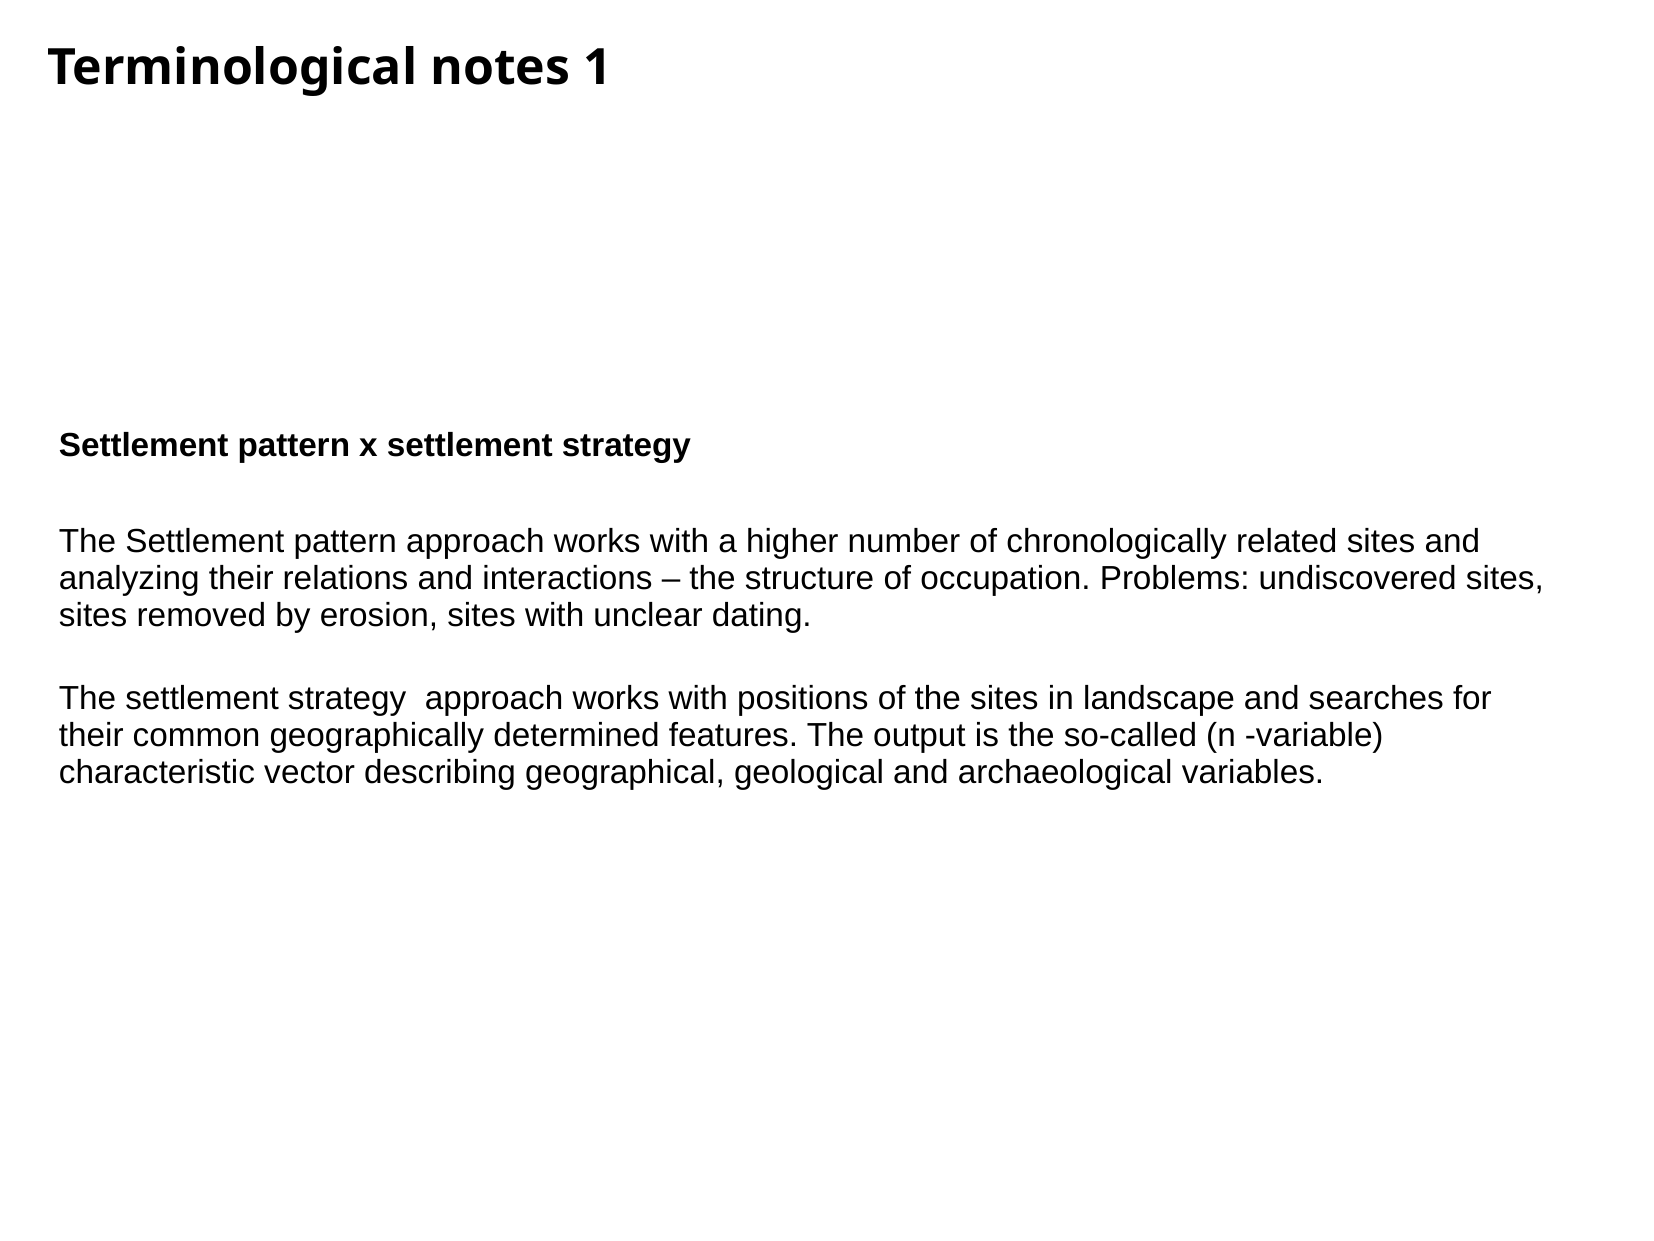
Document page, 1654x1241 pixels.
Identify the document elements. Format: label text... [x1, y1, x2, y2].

title Terminological notes 1 [47, 29, 1536, 101]
subtitle Settlement pattern x settlement strategy The Settlement pattern approach works with a higher number of chronologically related sites and analyzing their relations and interactions – the structure of occupation. Problems: undiscovered sites, sites removed by erosion, sites with unclear dating. The settlement strategy approach works with positions of the sites in landscape and searches for their common geographically determined features. The output is the so-called (n -variable) characteristic vector describing geographical, geological and archaeological variables. [59, 206, 1548, 1011]
